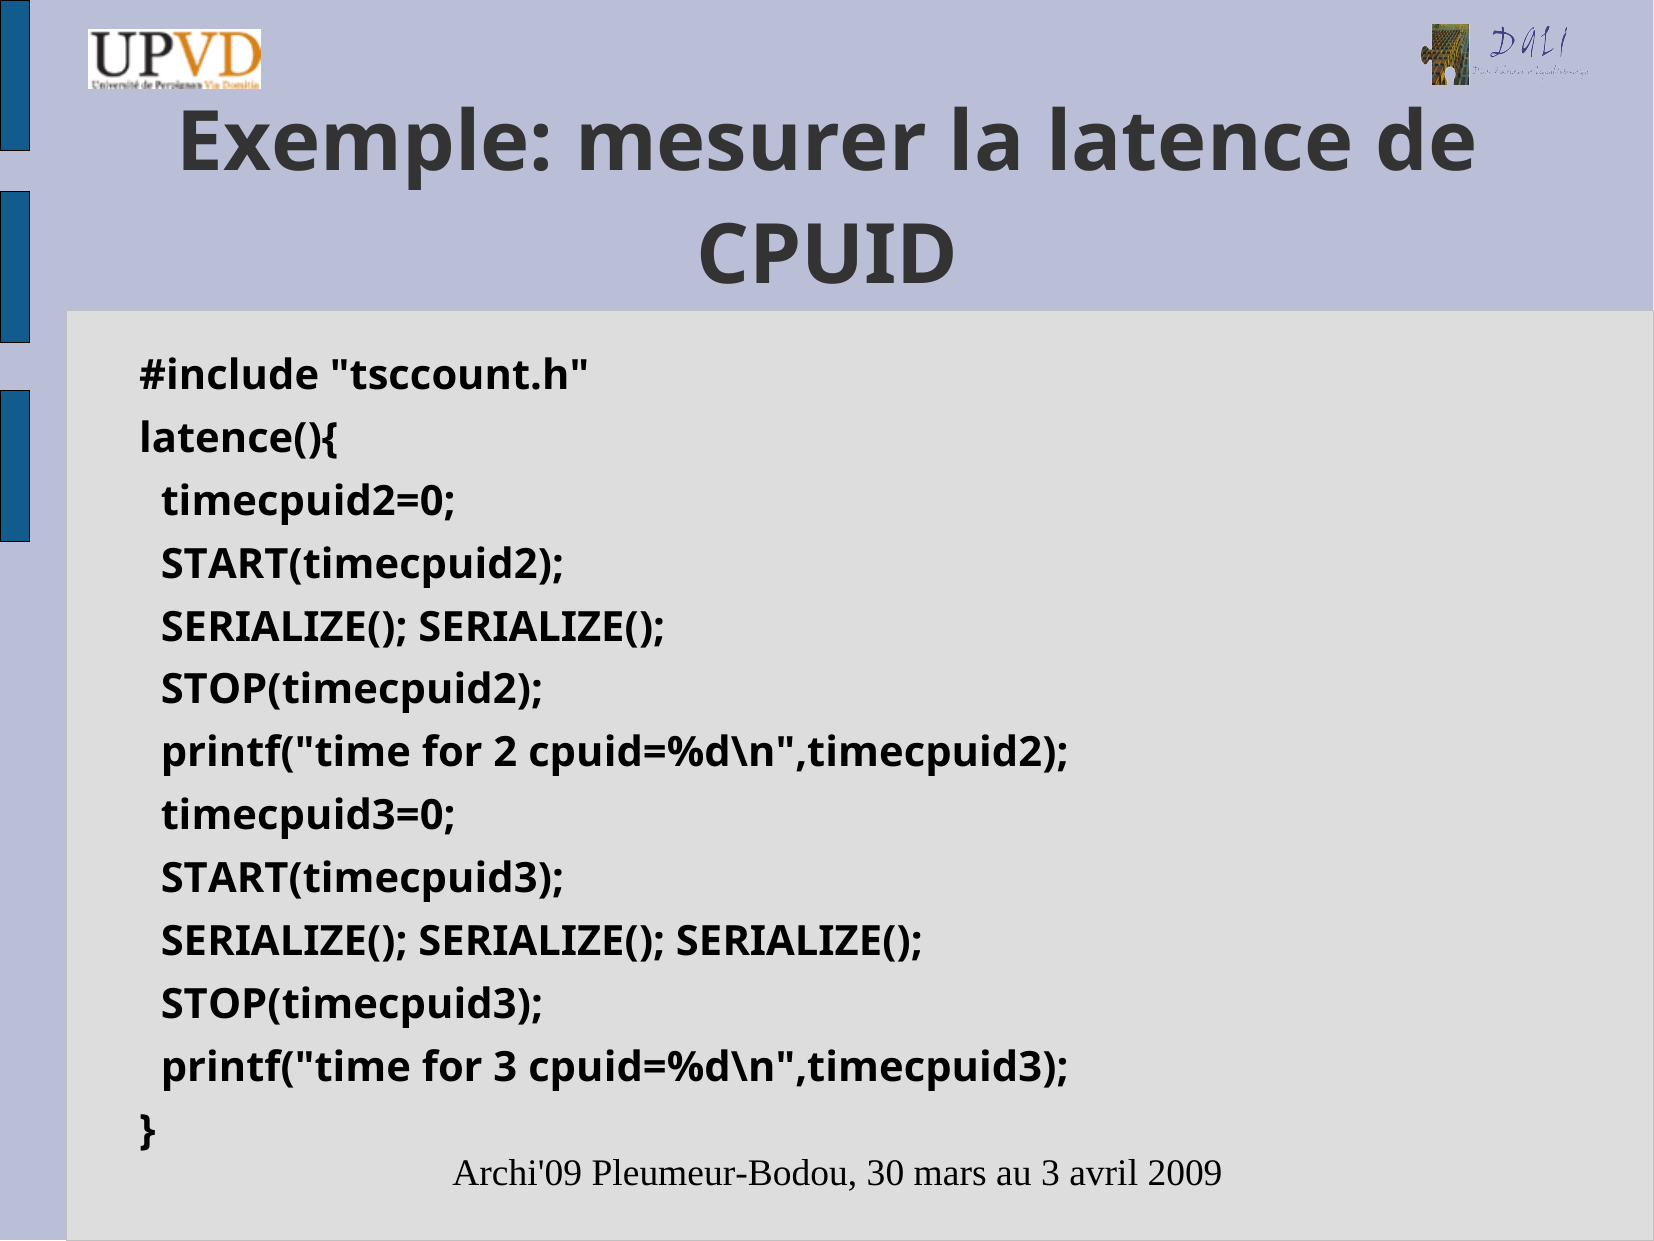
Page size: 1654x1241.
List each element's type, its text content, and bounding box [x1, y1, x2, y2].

text_box Archi'09 Pleumeur-Bodou, 30 mars au 3 avril 2009 [452, 1151, 1226, 1204]
picture [1420, 24, 1593, 85]
picture [88, 29, 261, 89]
list #include "tsccount.h" latence(){ timecpuid2=0; START(timecpuid2); SERIALIZE(); SERIALIZE(); STOP(timecpuid2); printf("time for 2 cpuid=%d\n",timecpuid2); timecpuid3=0; START(timecpuid3); SERIALIZE(); SERIALIZE(); SERIALIZE(); STOP(timecpuid3); printf("time for 3 cpuid=%d\n",timecpuid3); } [121, 344, 1534, 1127]
title Exemple: mesurer la latence de CPUID [121, 91, 1534, 299]
